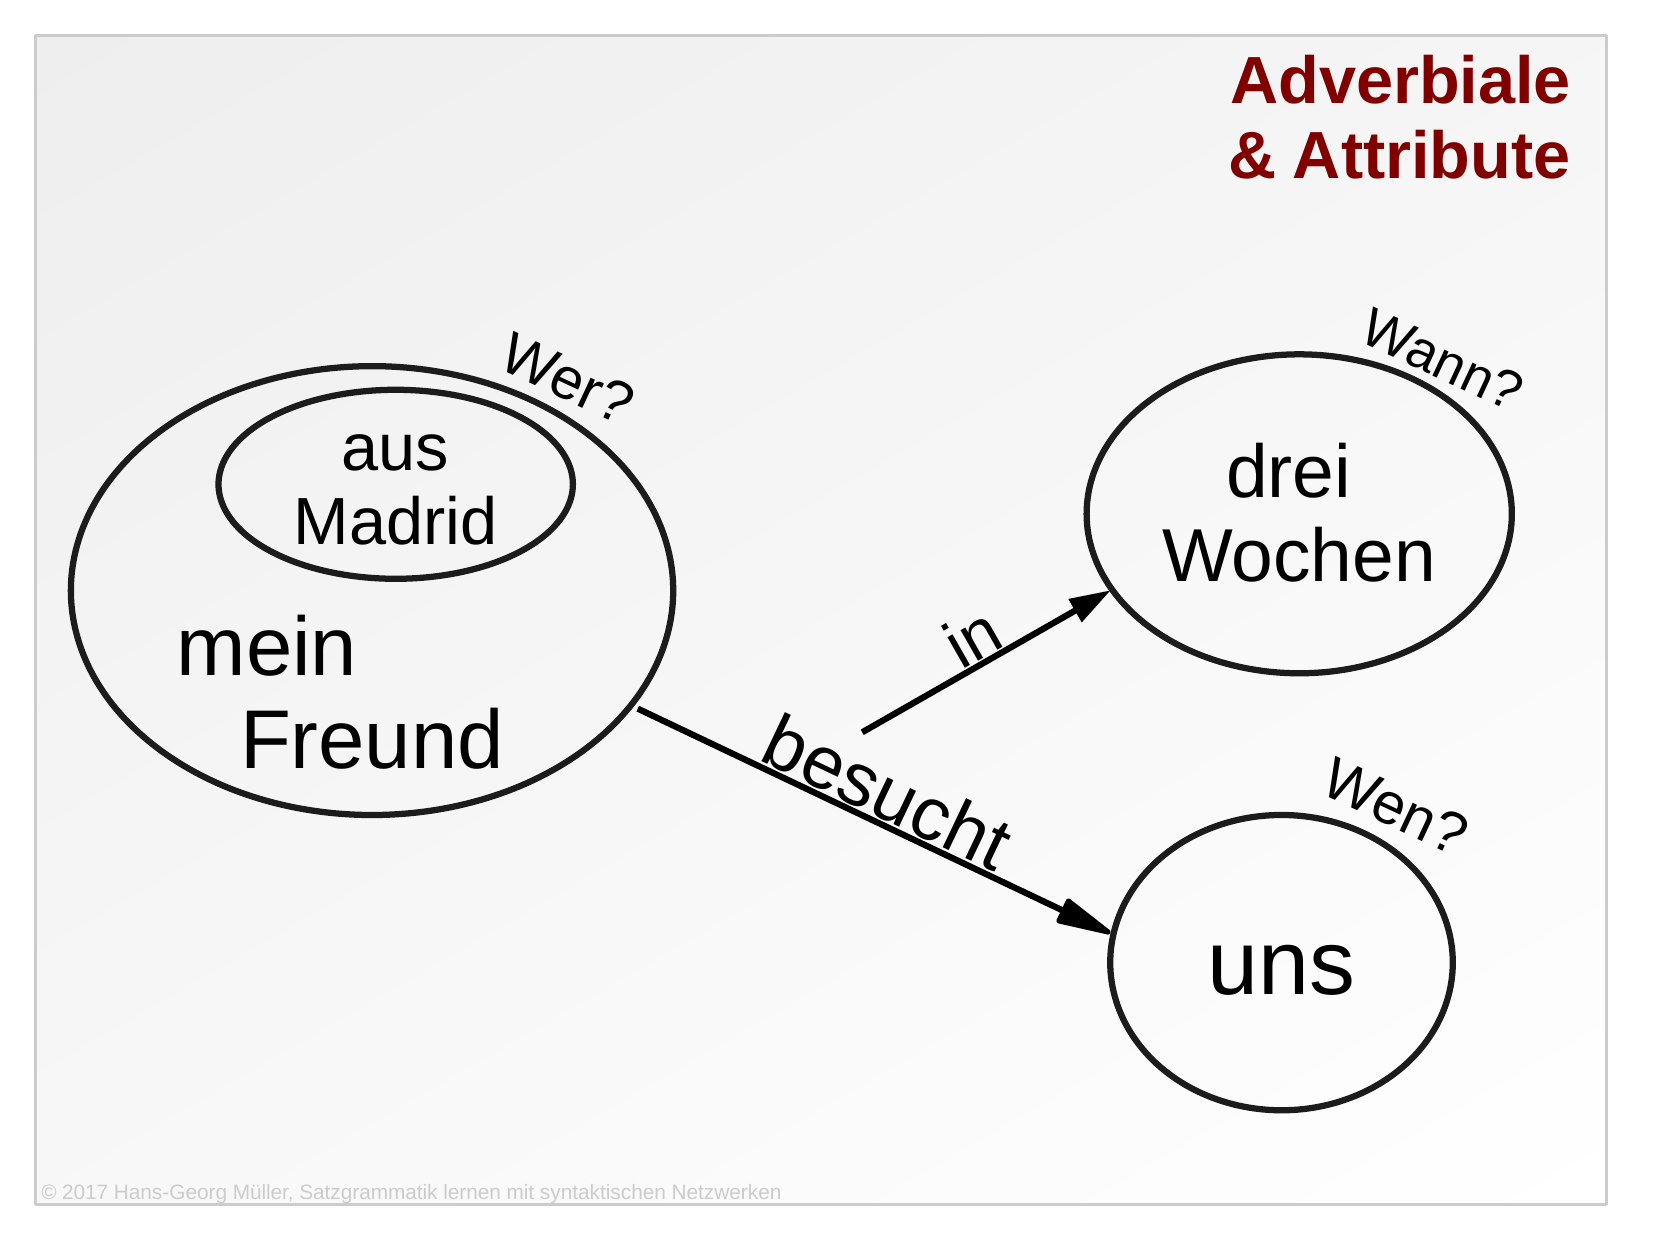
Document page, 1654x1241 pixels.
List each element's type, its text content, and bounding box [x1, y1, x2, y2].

title Adverbiale & Attribute [82, 43, 1571, 193]
text_box drei Wochen [1086, 354, 1512, 674]
text_box Wen? [1296, 732, 1518, 892]
text_box uns [1110, 814, 1453, 1111]
text_box Wer? [472, 307, 677, 463]
text_box aus Madrid [218, 389, 573, 579]
text_box mein Freund [70, 366, 674, 816]
text_box Wann? [1334, 283, 1579, 455]
